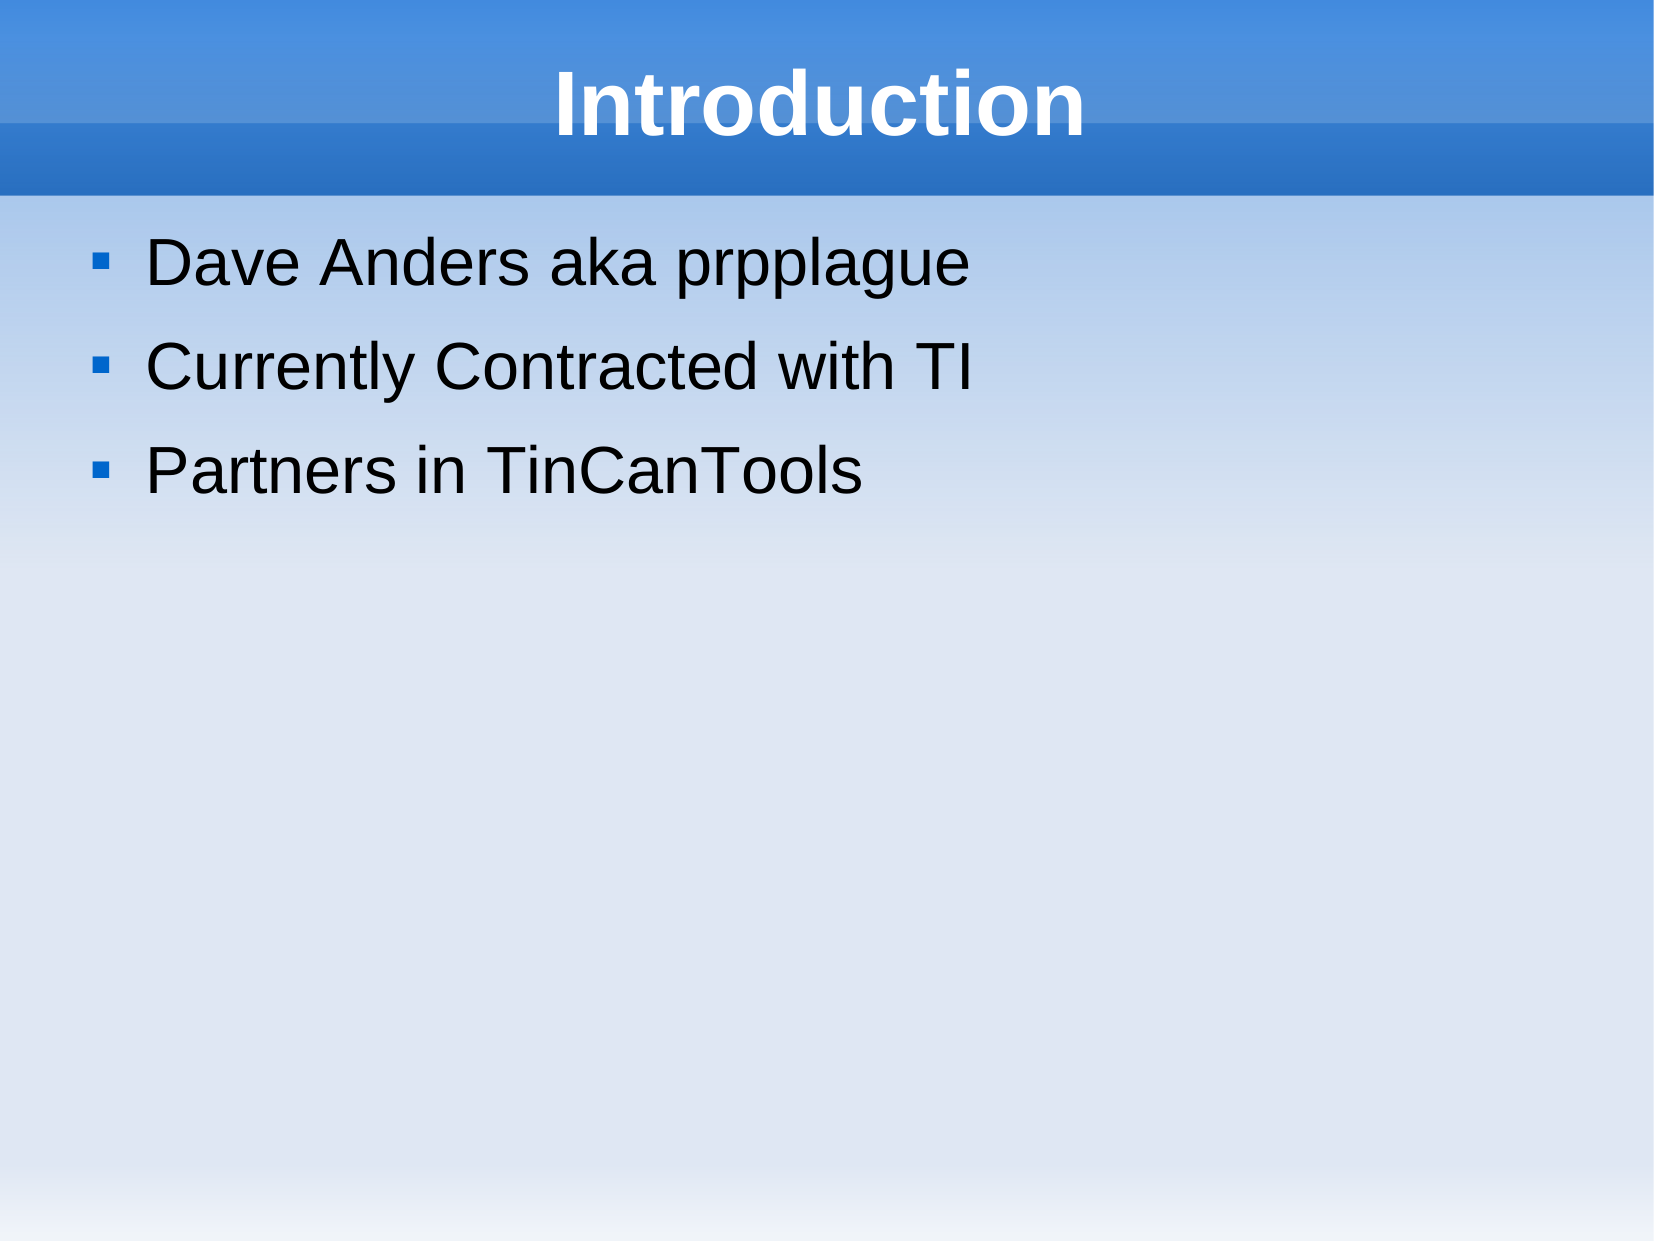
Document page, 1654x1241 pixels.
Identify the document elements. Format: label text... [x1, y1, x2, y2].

title Introduction [76, 0, 1565, 208]
list Dave Anders aka prpplague Currently Contracted with TI Partners in TinCanTools [75, 225, 1564, 1044]
picture [0, 0, 1654, 1241]
